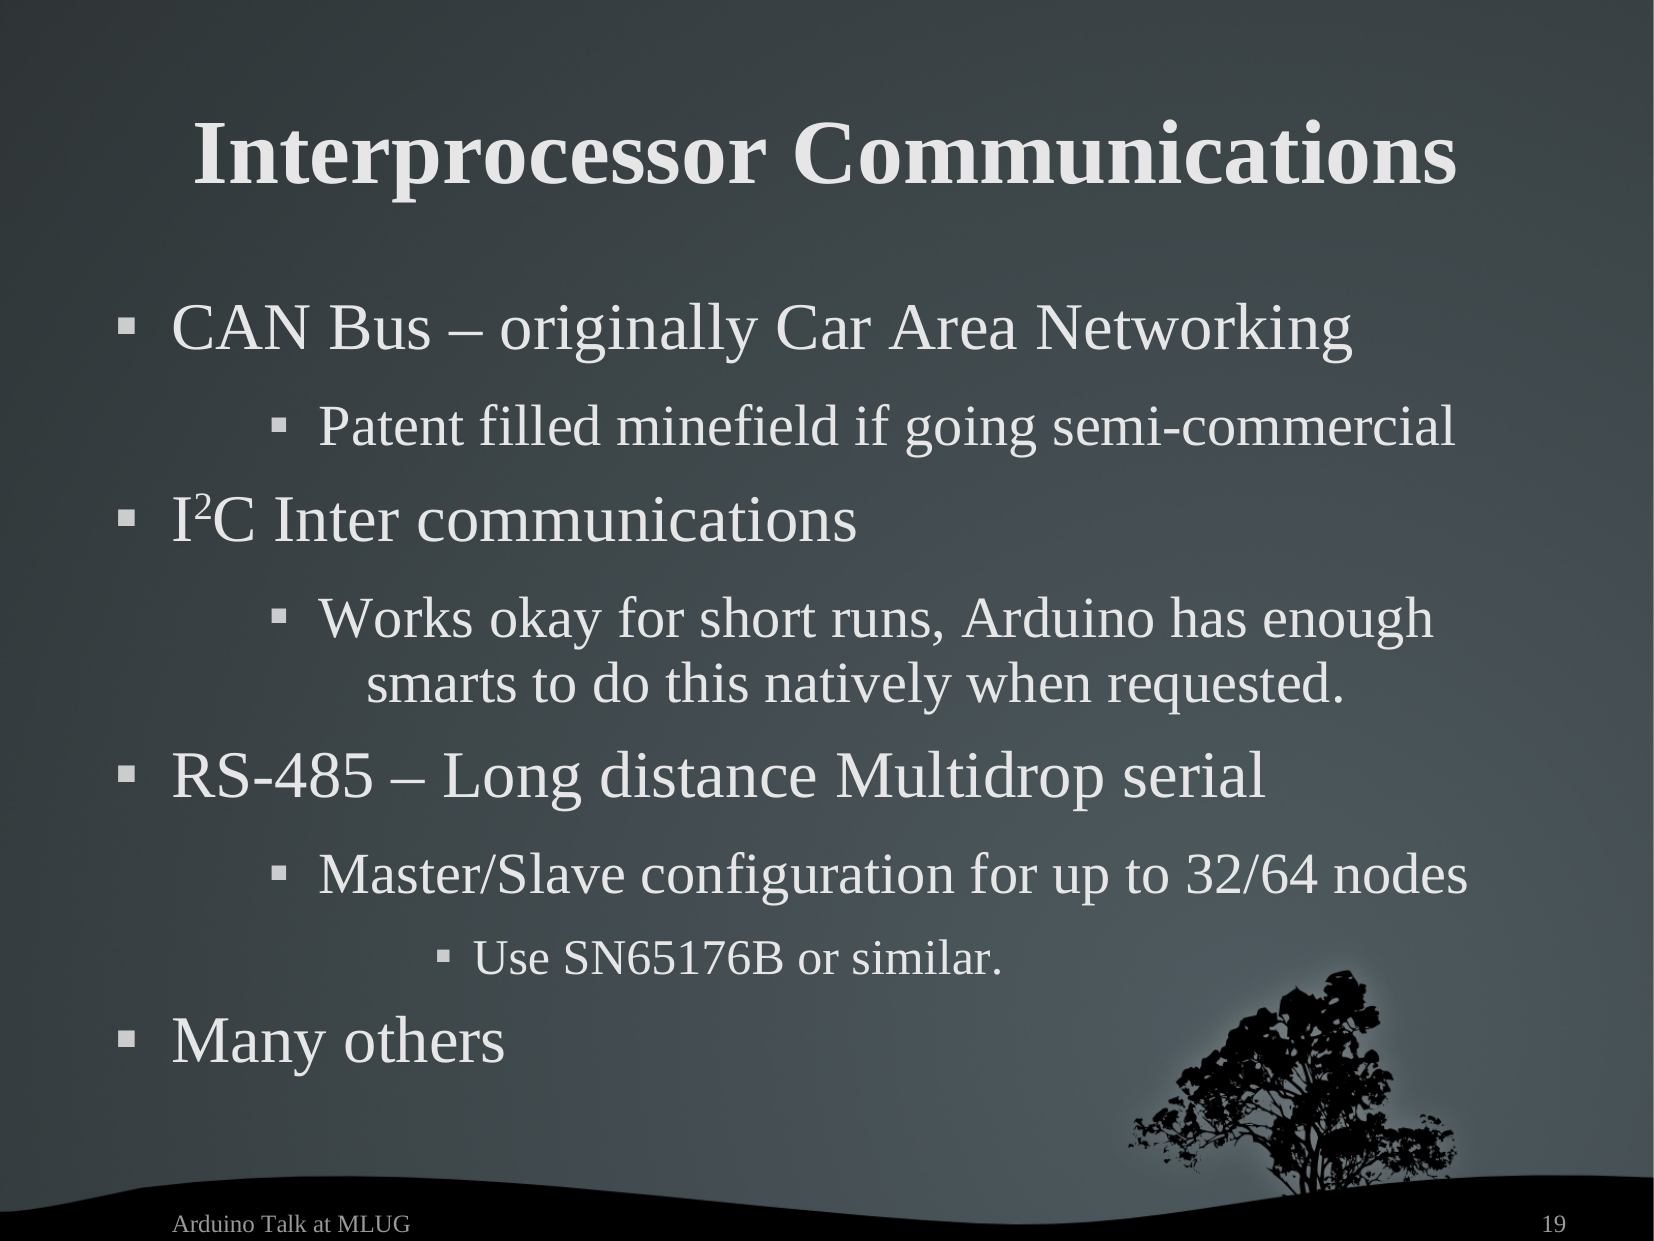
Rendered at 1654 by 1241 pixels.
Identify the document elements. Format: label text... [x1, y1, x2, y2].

picture [0, 0, 1654, 1241]
list CAN Bus – originally Car Area Networking Patent filled minefield if going semi-commercial I2C Inter communications Works okay for short runs, Arduino has enough smarts to do this natively when requested. RS-485 – Long distance Multidrop serial Master/Slave configuration for up to 32/64 nodes Use SN65176B or similar. Many others [82, 290, 1571, 1136]
title Interprocessor Communications [82, 49, 1571, 257]
